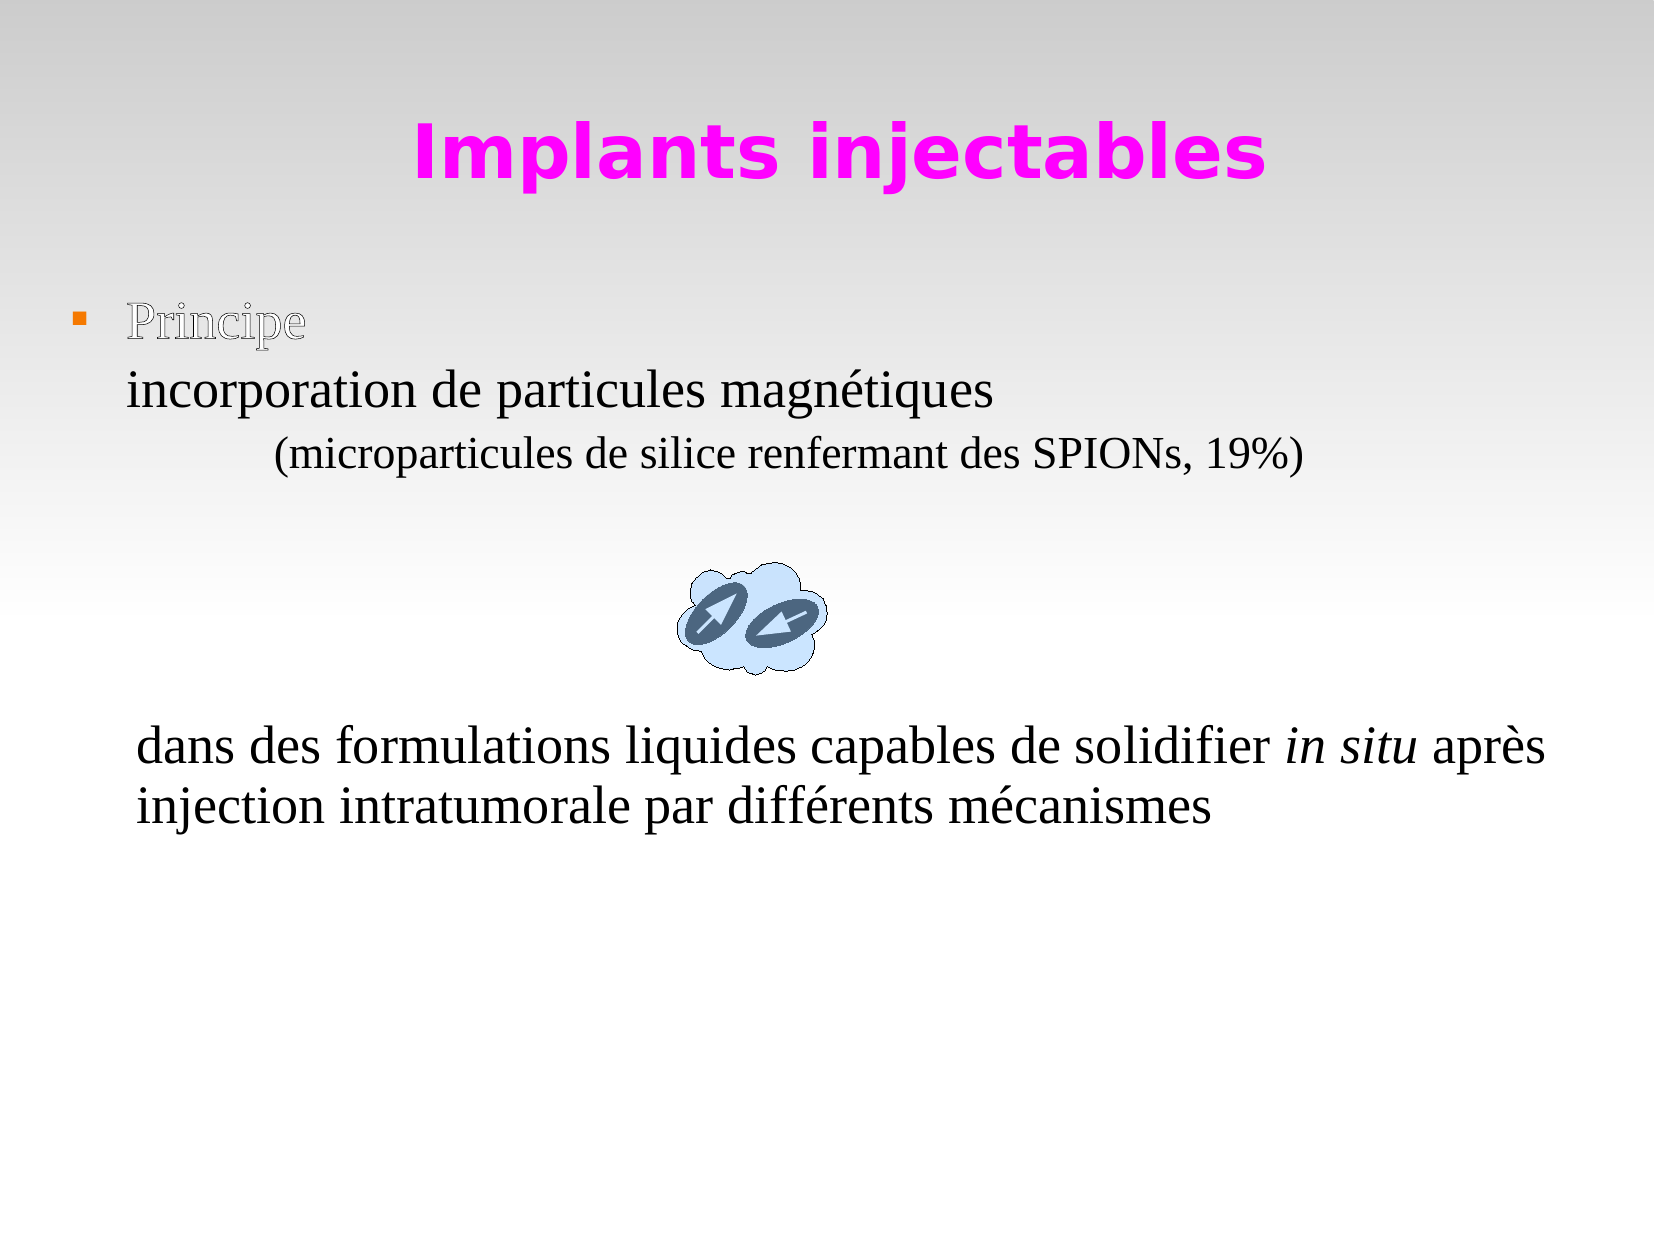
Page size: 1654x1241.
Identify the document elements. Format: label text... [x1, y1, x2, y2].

list Principe incorporation de particules magnétiques (microparticules de silice renfermant des SPIONs, 19%) dans des formulations liquides capables de solidifier in situ après injection intratumorale par différents mécanismes [37, 290, 1654, 1022]
text_box [677, 562, 828, 676]
title Implants injectables [82, 49, 1571, 257]
